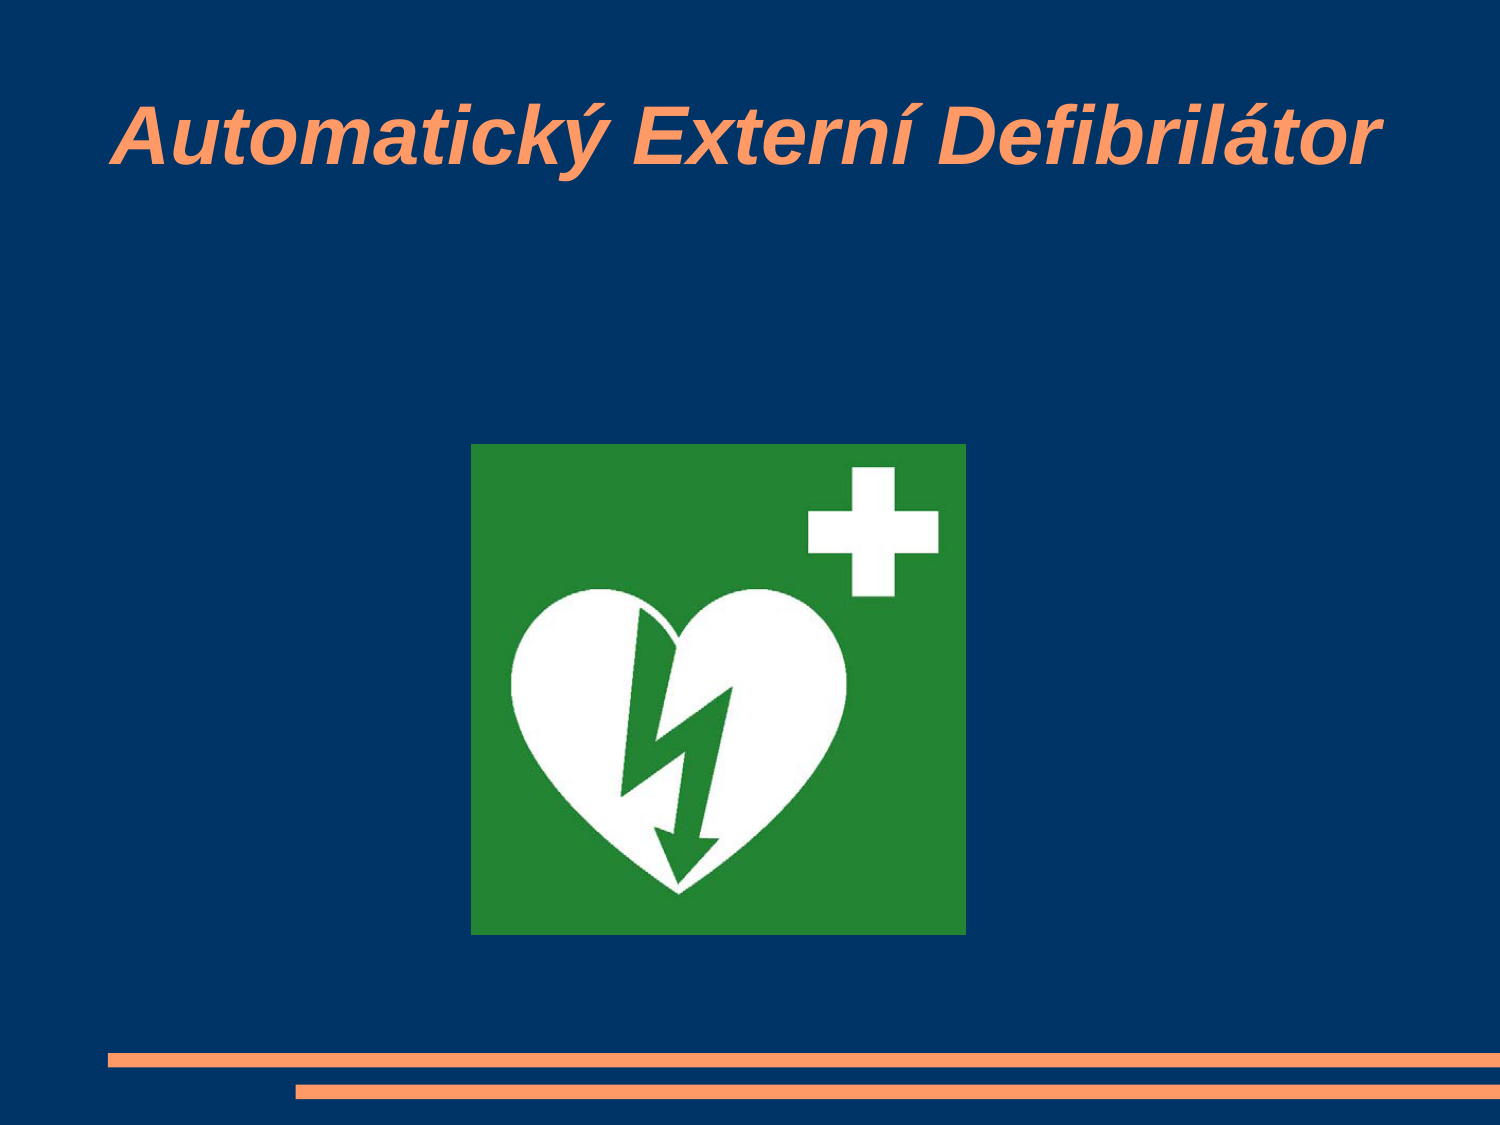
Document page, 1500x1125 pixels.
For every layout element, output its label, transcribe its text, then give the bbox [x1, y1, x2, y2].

picture [471, 444, 966, 935]
title Automatický Externí Defibrilátor [110, 49, 1392, 223]
